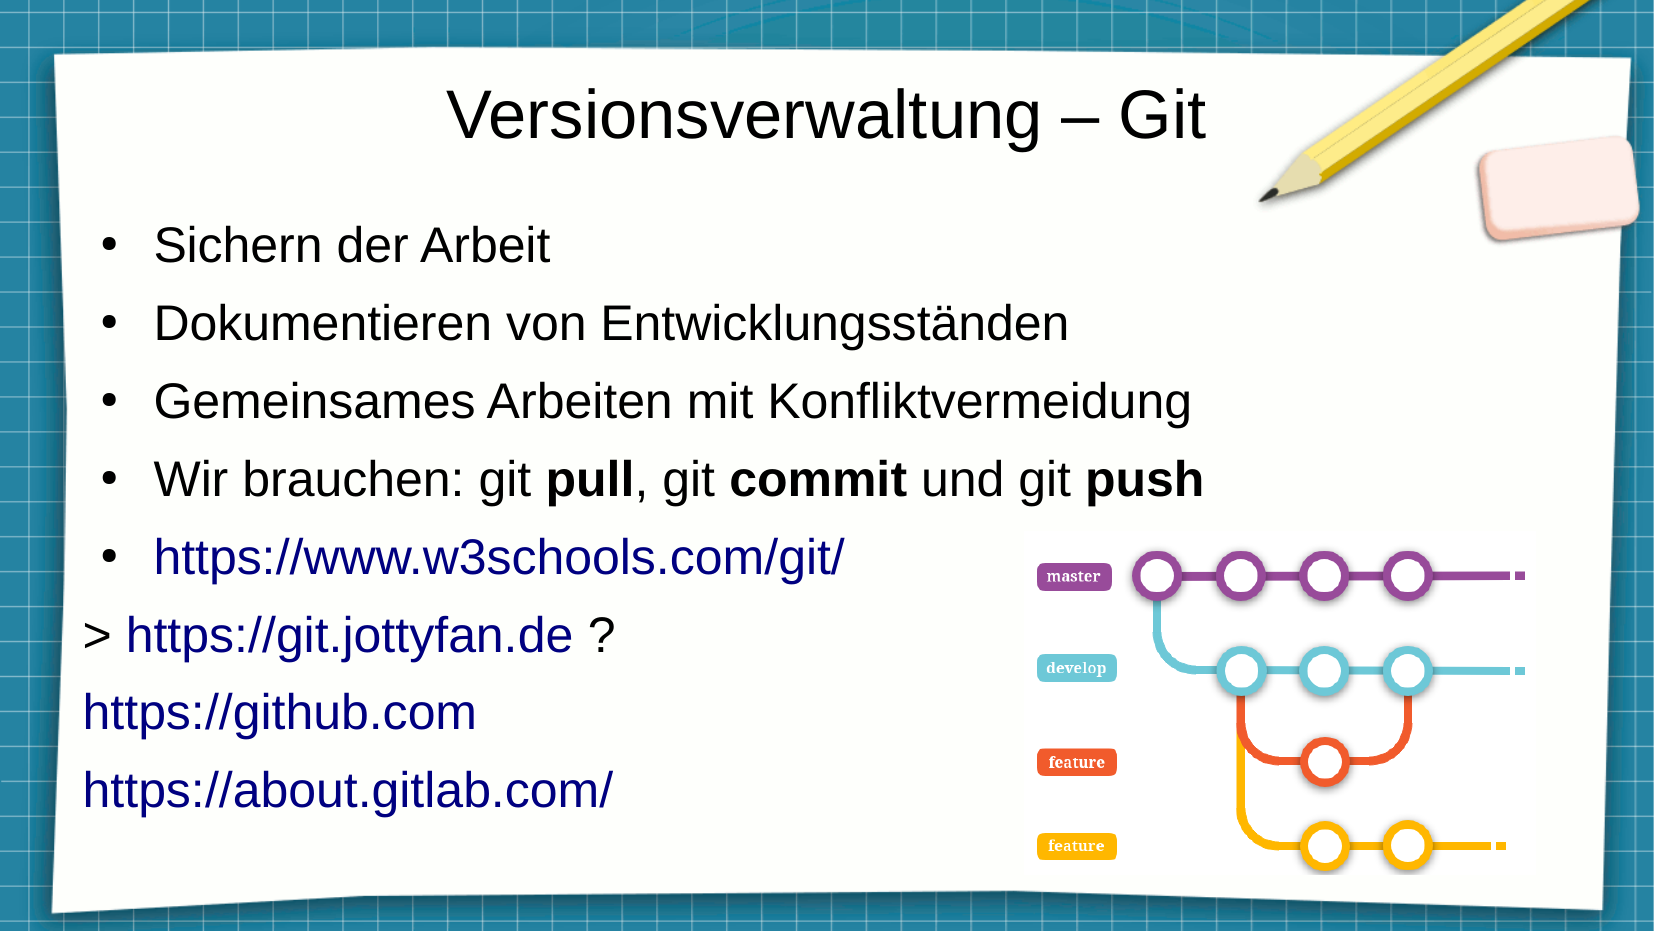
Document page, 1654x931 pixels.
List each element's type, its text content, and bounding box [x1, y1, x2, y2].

list Sichern der Arbeit Dokumentieren von Entwicklungsständen Gemeinsames Arbeiten mit Konfliktvermeidung Wir brauchen: git pull, git commit und git push https://www.w3schools.com/git/ > https://git.jottyfan.de ? https://github.com https://about.gitlab.com/ [82, 217, 1571, 886]
title Versionsverwaltung – Git [82, 37, 1571, 193]
picture [0, 0, 1654, 931]
